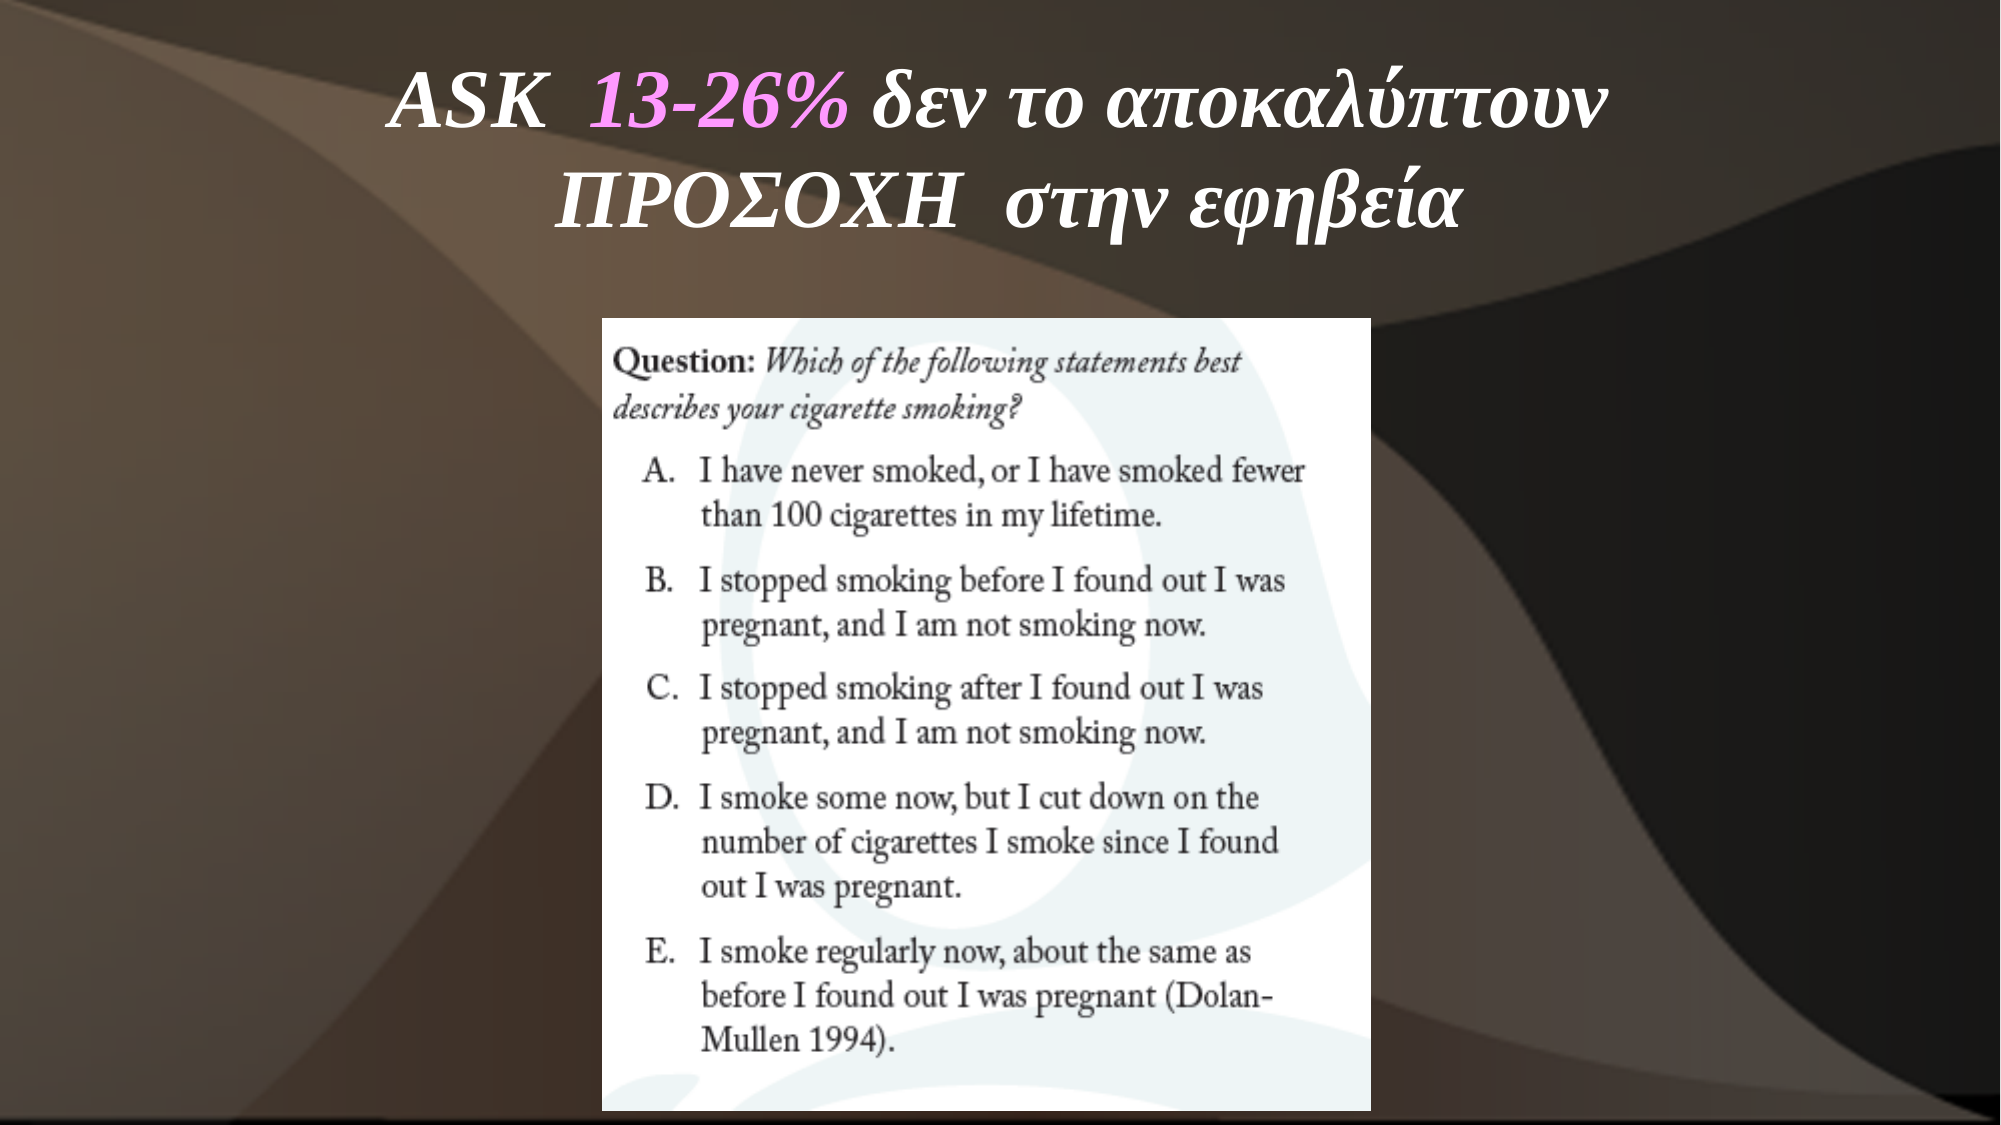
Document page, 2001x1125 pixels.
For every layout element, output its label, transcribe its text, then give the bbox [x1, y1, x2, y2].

title ΑSK 13-26% δεν το αποκαλύπτουν ΠΡΟΣΟΧΗ στην εφηβεία [99, 44, 1900, 233]
picture [602, 318, 1371, 1111]
